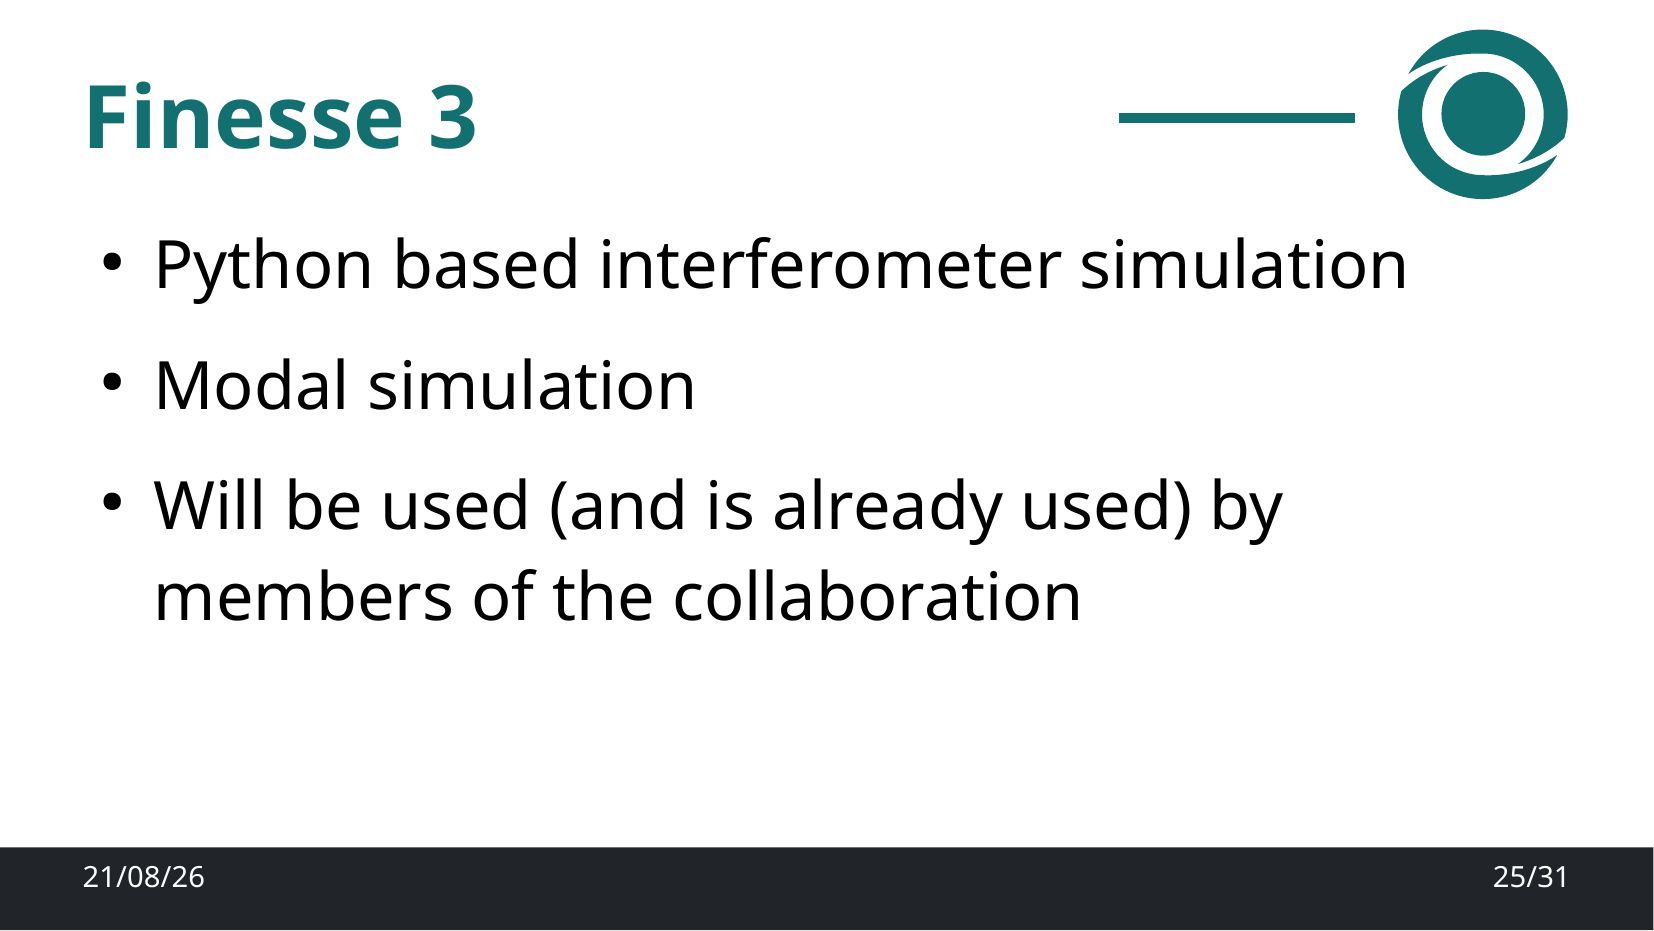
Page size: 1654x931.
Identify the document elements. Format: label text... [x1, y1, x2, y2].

title Finesse 3 [82, 37, 1241, 193]
list Python based interferometer simulation Modal simulation Will be used (and is already used) by members of the collaboration [82, 217, 1571, 758]
